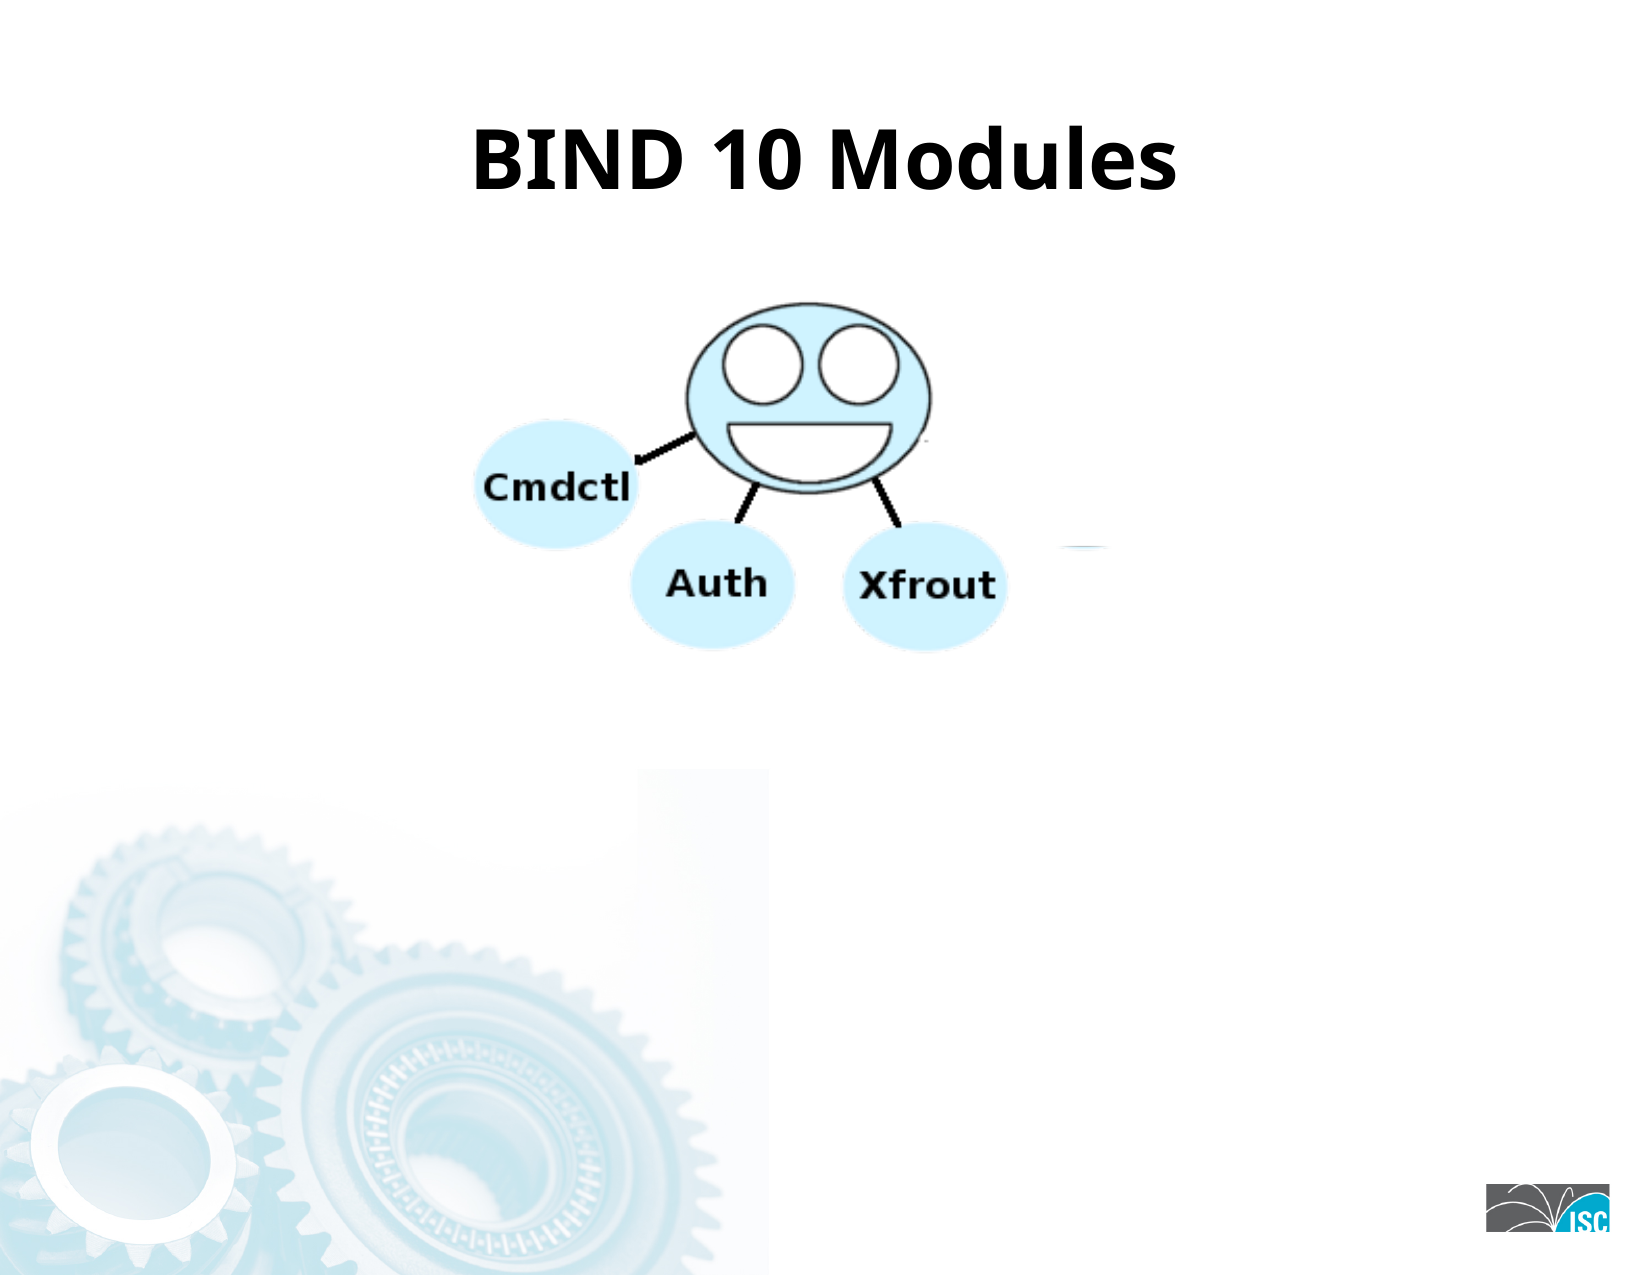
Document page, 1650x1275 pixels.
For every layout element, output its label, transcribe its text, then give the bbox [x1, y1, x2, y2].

title BIND 10 Modules [82, 35, 1568, 280]
picture [0, 0, 1650, 1275]
